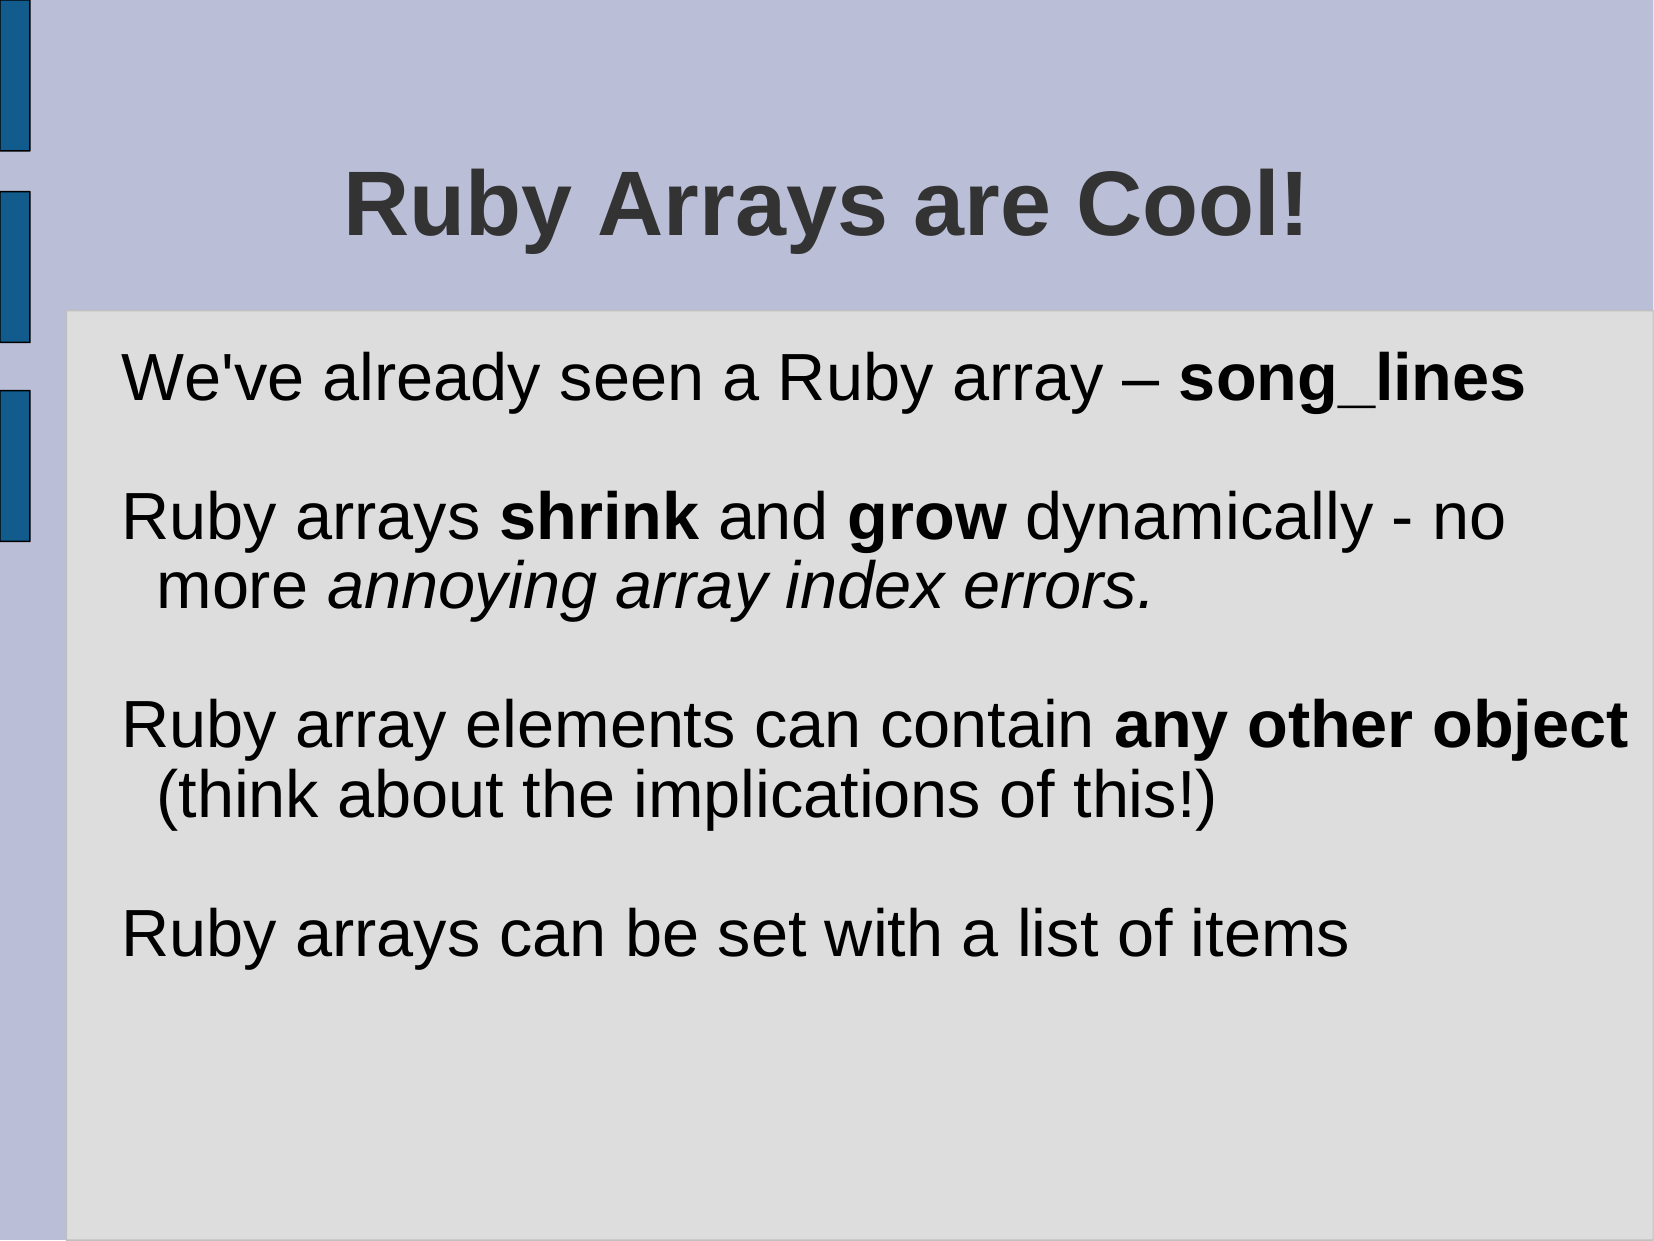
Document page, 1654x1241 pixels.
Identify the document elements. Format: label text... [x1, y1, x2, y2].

title Ruby Arrays are Cool! [121, 102, 1534, 311]
list We've already seen a Ruby array – song_lines Ruby arrays shrink and grow dynamically - no more annoying array index errors. Ruby array elements can contain any other object (think about the implications of this!) Ruby arrays can be set with a list of items [121, 344, 1632, 1127]
